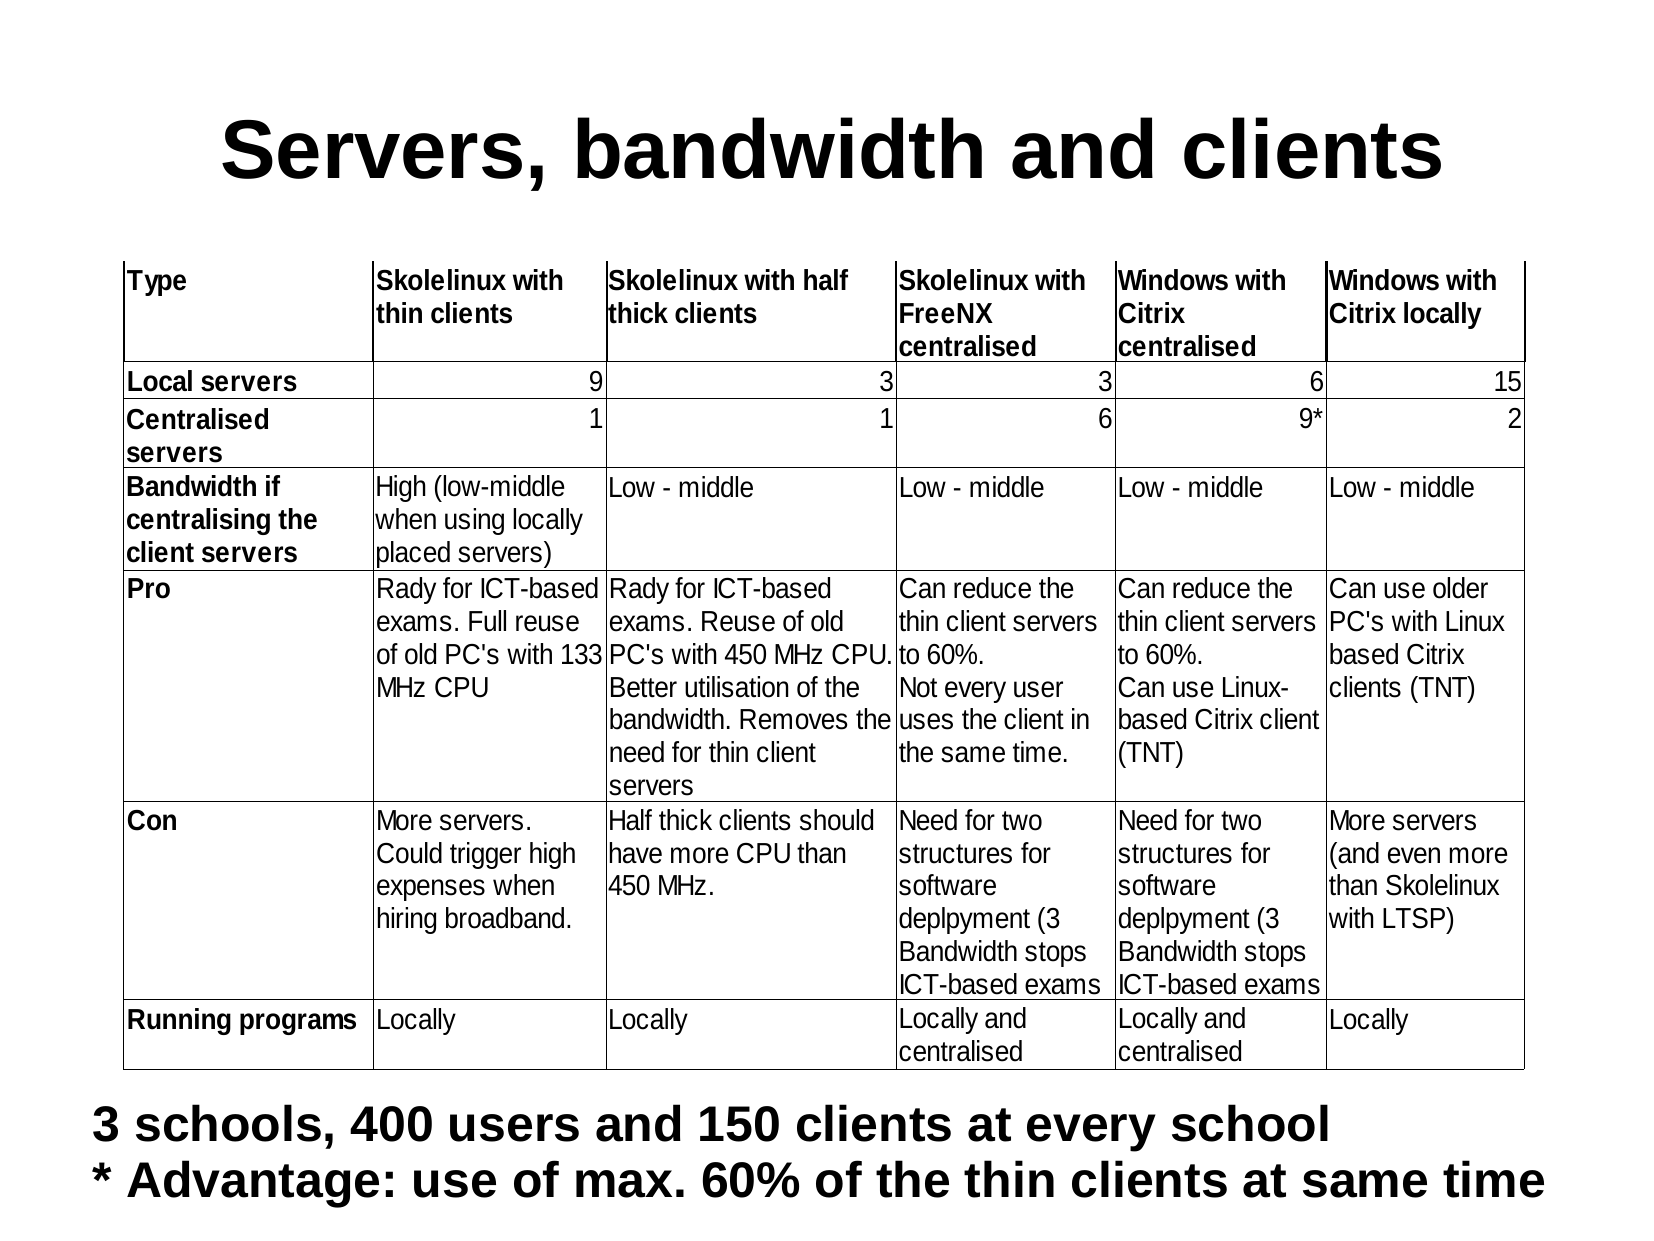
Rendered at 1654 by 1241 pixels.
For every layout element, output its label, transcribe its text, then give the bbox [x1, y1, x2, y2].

text_box 3 schools, 400 users and 150 clients at every school * Advantage: use of max. 60% of the thin clients at same time [92, 1096, 1561, 1225]
text_box Servers, bandwidth and clients [188, 103, 1479, 209]
chart [121, 251, 1528, 1128]
